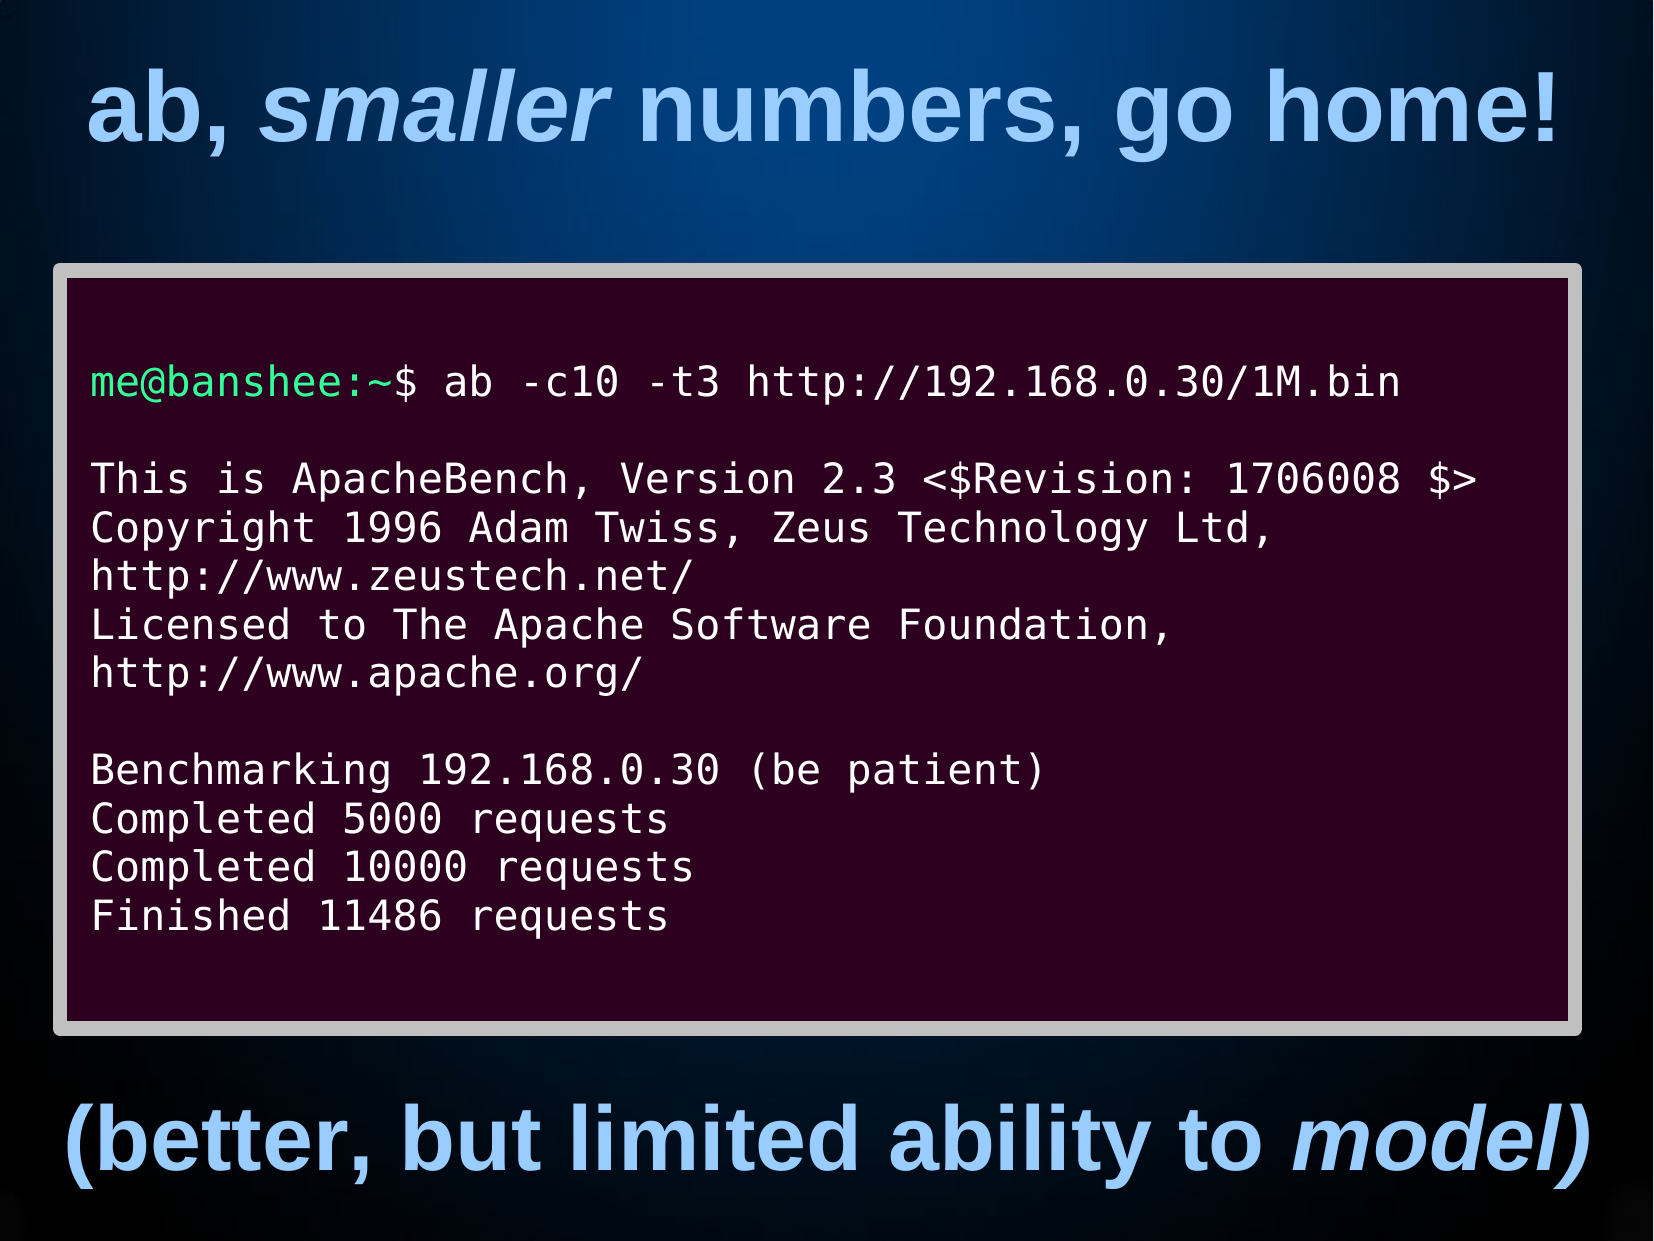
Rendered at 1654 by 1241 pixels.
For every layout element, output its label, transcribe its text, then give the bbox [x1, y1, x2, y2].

title ab, smaller numbers, go home! [0, 2, 1651, 211]
list me@banshee:~$ ab -c10 -t3 http://192.168.0.30/1M.bin This is ApacheBench, Version 2.3 <$Revision: 1706008 $> Copyright 1996 Adam Twiss, Zeus Technology Ltd, http://www.zeustech.net/ Licensed to The Apache Software Foundation, http://www.apache.org/ Benchmarking 192.168.0.30 (be patient) Completed 5000 requests Completed 10000 requests Finished 11486 requests [60, 270, 1576, 1029]
picture [0, 0, 1654, 1241]
title (better, but limited ability to model) [3, 1035, 1653, 1241]
